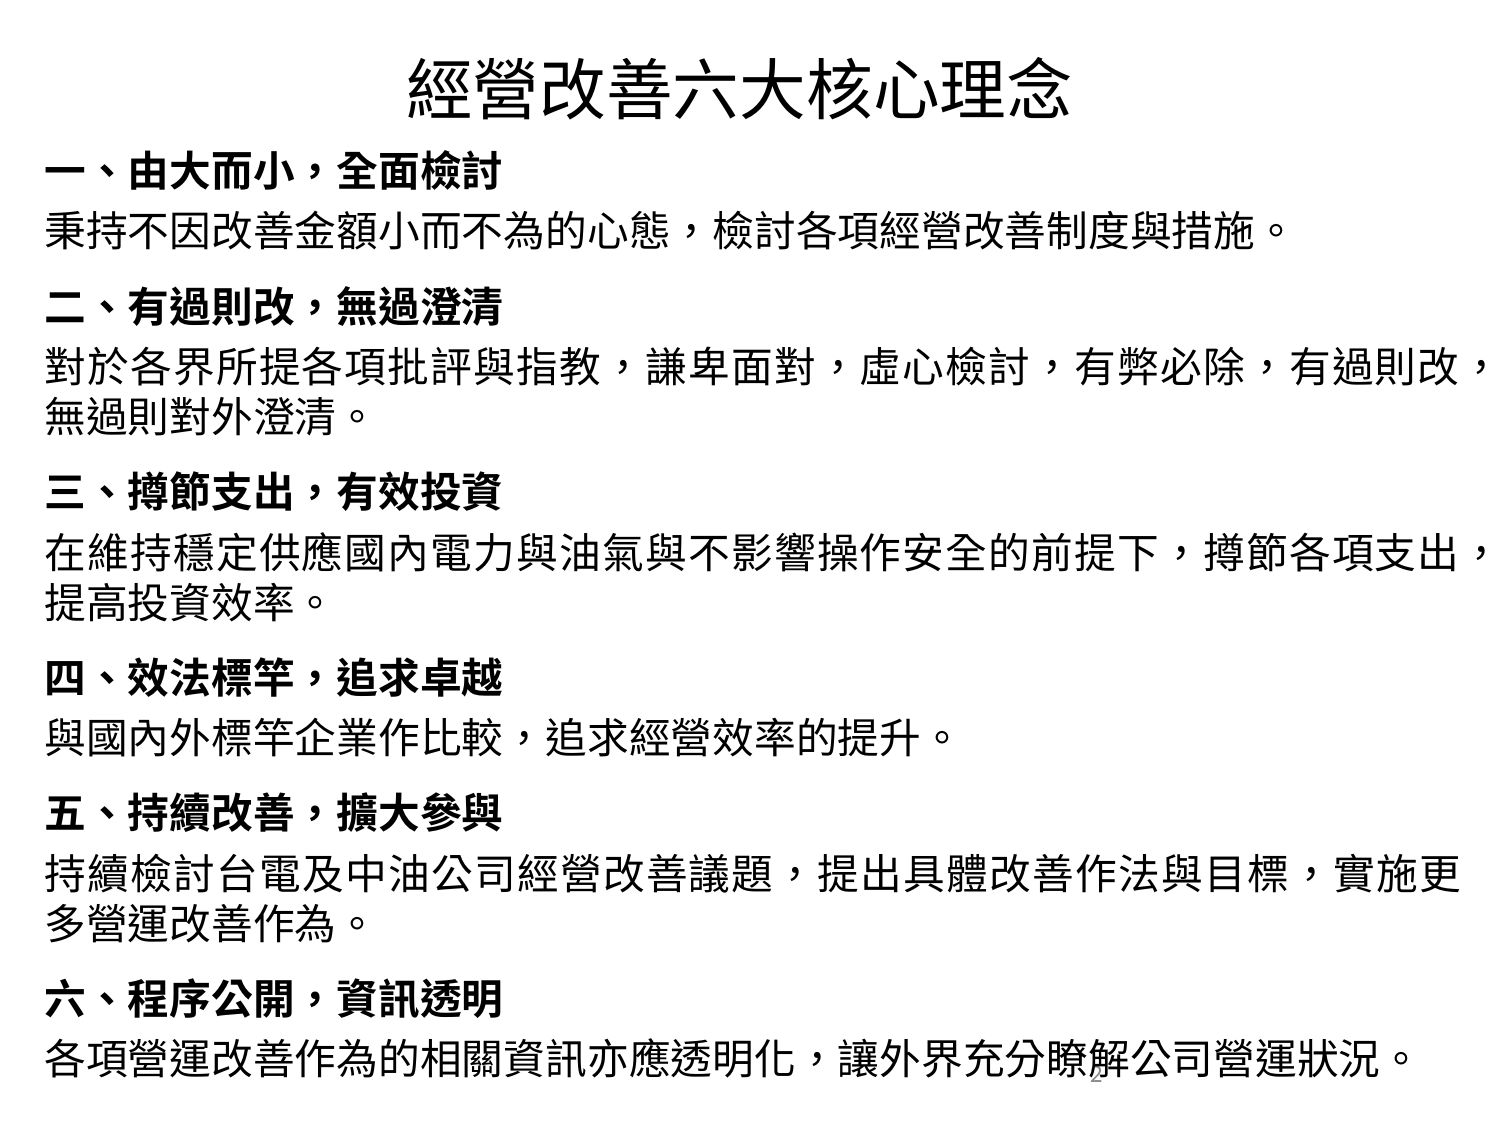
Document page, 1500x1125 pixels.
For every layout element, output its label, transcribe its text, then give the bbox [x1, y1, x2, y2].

title 經營改善六大核心理念 [64, 19, 1415, 137]
list 一、由大而小，全面檢討 秉持不因改善金額小而不為的心態，檢討各項經營改善制度與措施。 二、有過則改，無過澄清 對於各界所提各項批評與指教，謙卑面對，虛心檢討，有弊必除，有過則改，無過則對外澄清。 三、撙節支出，有效投資 在維持穩定供應國內電力與油氣與不影響操作安全的前提下，撙節各項支出，提高投資效率。 四、效法標竿，追求卓越 與國內外標竿企業作比較，追求經營效率的提升。 五、持續改善，擴大參與 持續檢討台電及中油公司經營改善議題，提出具體改善作法與目標，實施更多營運改善作為。 六、程序公開，資訊透明 各項營運改善作為的相關資訊亦應透明化，讓外界充分瞭解公司營運狀況。 [29, 137, 1477, 1102]
